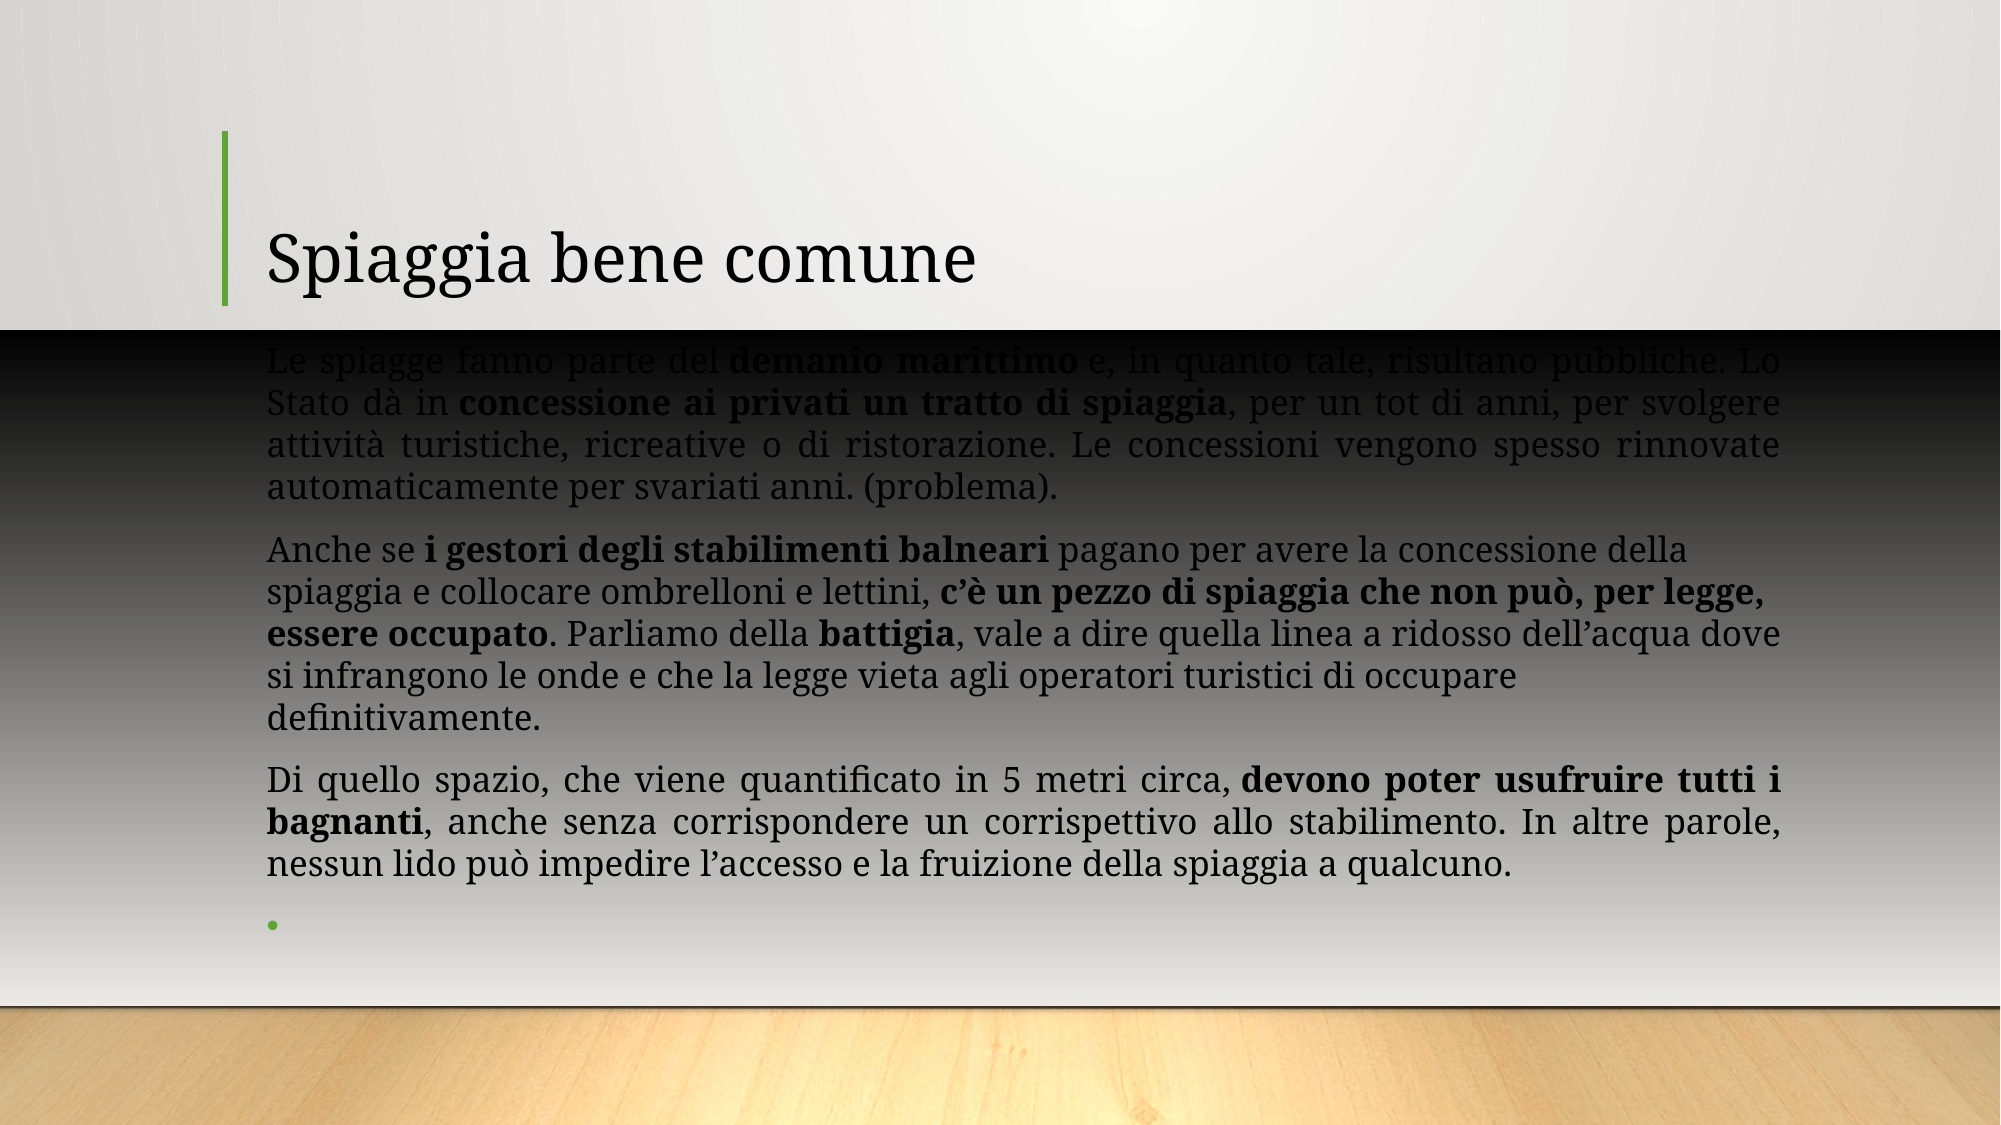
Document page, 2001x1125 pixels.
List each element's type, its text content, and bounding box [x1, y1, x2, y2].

list Le spiagge fanno parte del demanio marittimo e, in quanto tale, risultano pubbliche. Lo Stato dà in concessione ai privati un tratto di spiaggia, per un tot di anni, per svolgere attività turistiche, ricreative o di ristorazione. Le concessioni vengono spesso rinnovate automaticamente per svariati anni. (problema). Anche se i gestori degli stabilimenti balneari pagano per avere la concessione della spiaggia e collocare ombrelloni e lettini, c’è un pezzo di spiaggia che non può, per legge, essere occupato. Parliamo della battigia, vale a dire quella linea a ridosso dell’acqua dove si infrangono le onde e che la legge vieta agli operatori turistici di occupare definitivamente. Di quello spazio, che viene quantificato in 5 metri circa, devono poter usufruire tutti i bagnanti, anche senza corrispondere un corrispettivo allo stabilimento. In altre parole, nessun lido può impedire l’accesso e la fruizione della spiaggia a qualcuno. [251, 330, 1814, 897]
title Spiaggia bene comune [251, 131, 1814, 305]
